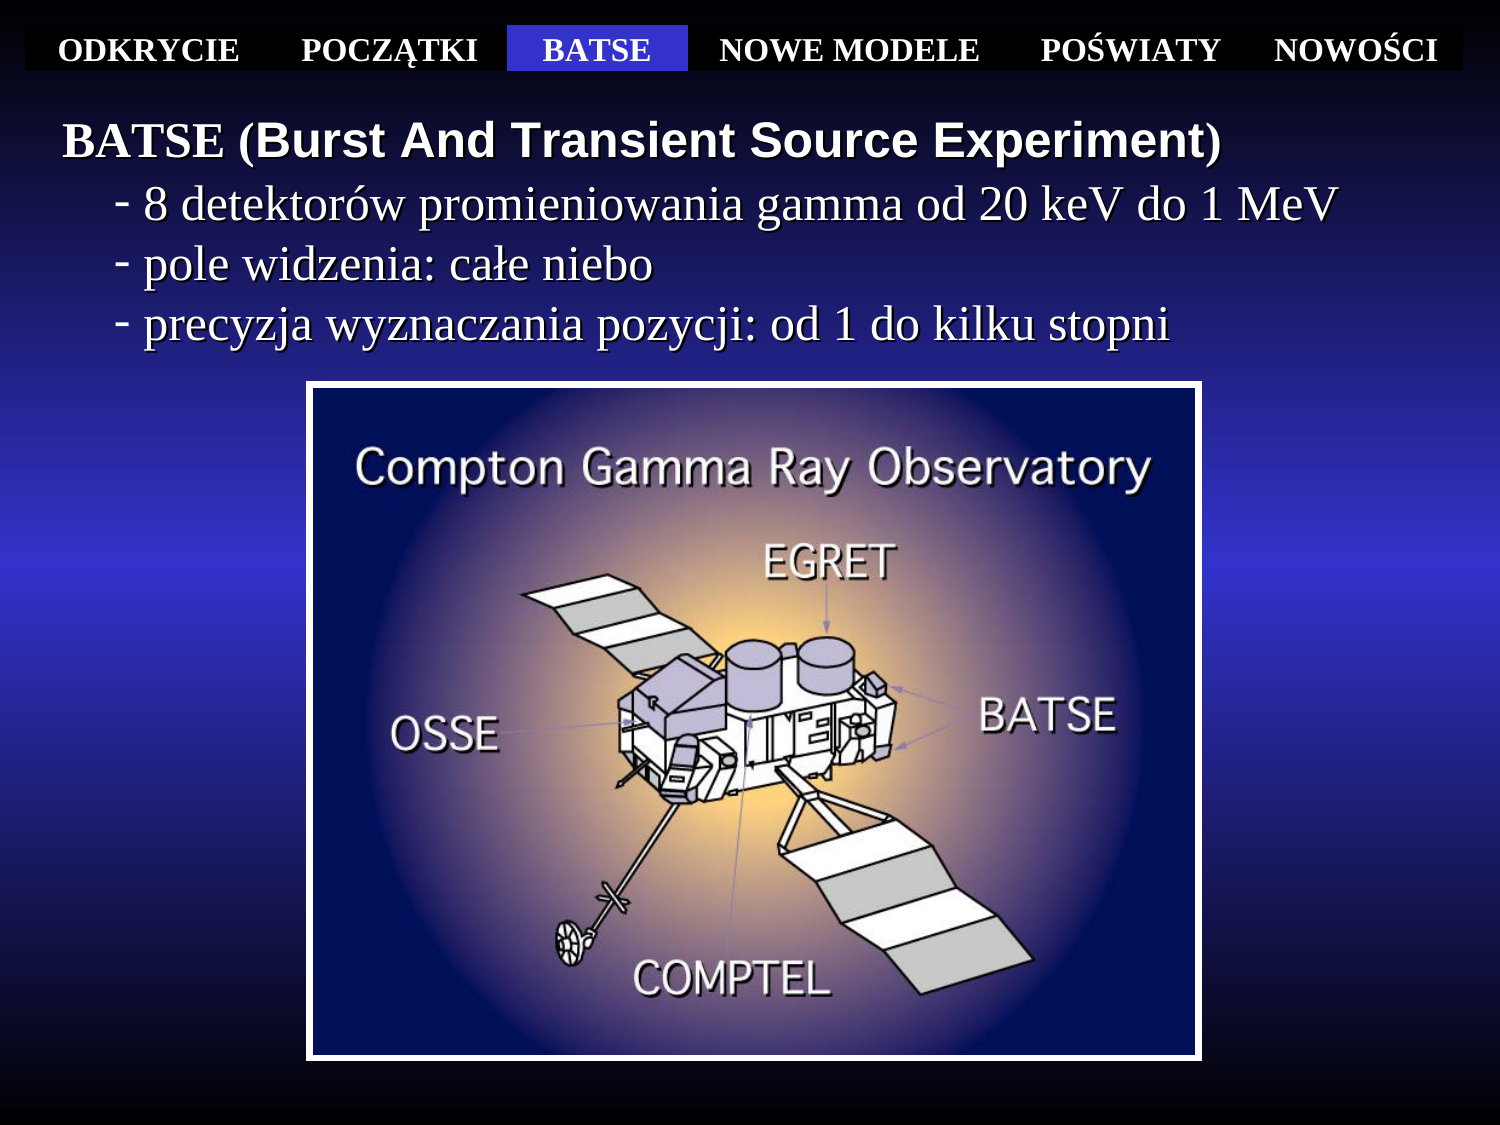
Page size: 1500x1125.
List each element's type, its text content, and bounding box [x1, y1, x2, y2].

table_header NOWOŚCI [1250, 25, 1463, 71]
text_box BATSE (Burst And Transient Source Experiment) [47, 99, 1237, 176]
table_header ODKRYCIE [25, 25, 273, 71]
text_box 8 detektorów promieniowania gamma od 20 keV do 1 MeV pole widzenia: całe niebo precyzja wyznaczania pozycji: od 1 do kilku stopni [99, 162, 1355, 358]
picture [312, 387, 1196, 1055]
table_header POCZĄTKI [273, 25, 507, 71]
table_header BATSE [507, 25, 688, 71]
table_header POŚWIATY [1013, 25, 1250, 71]
table_header NOWE MODELE [688, 25, 1013, 71]
